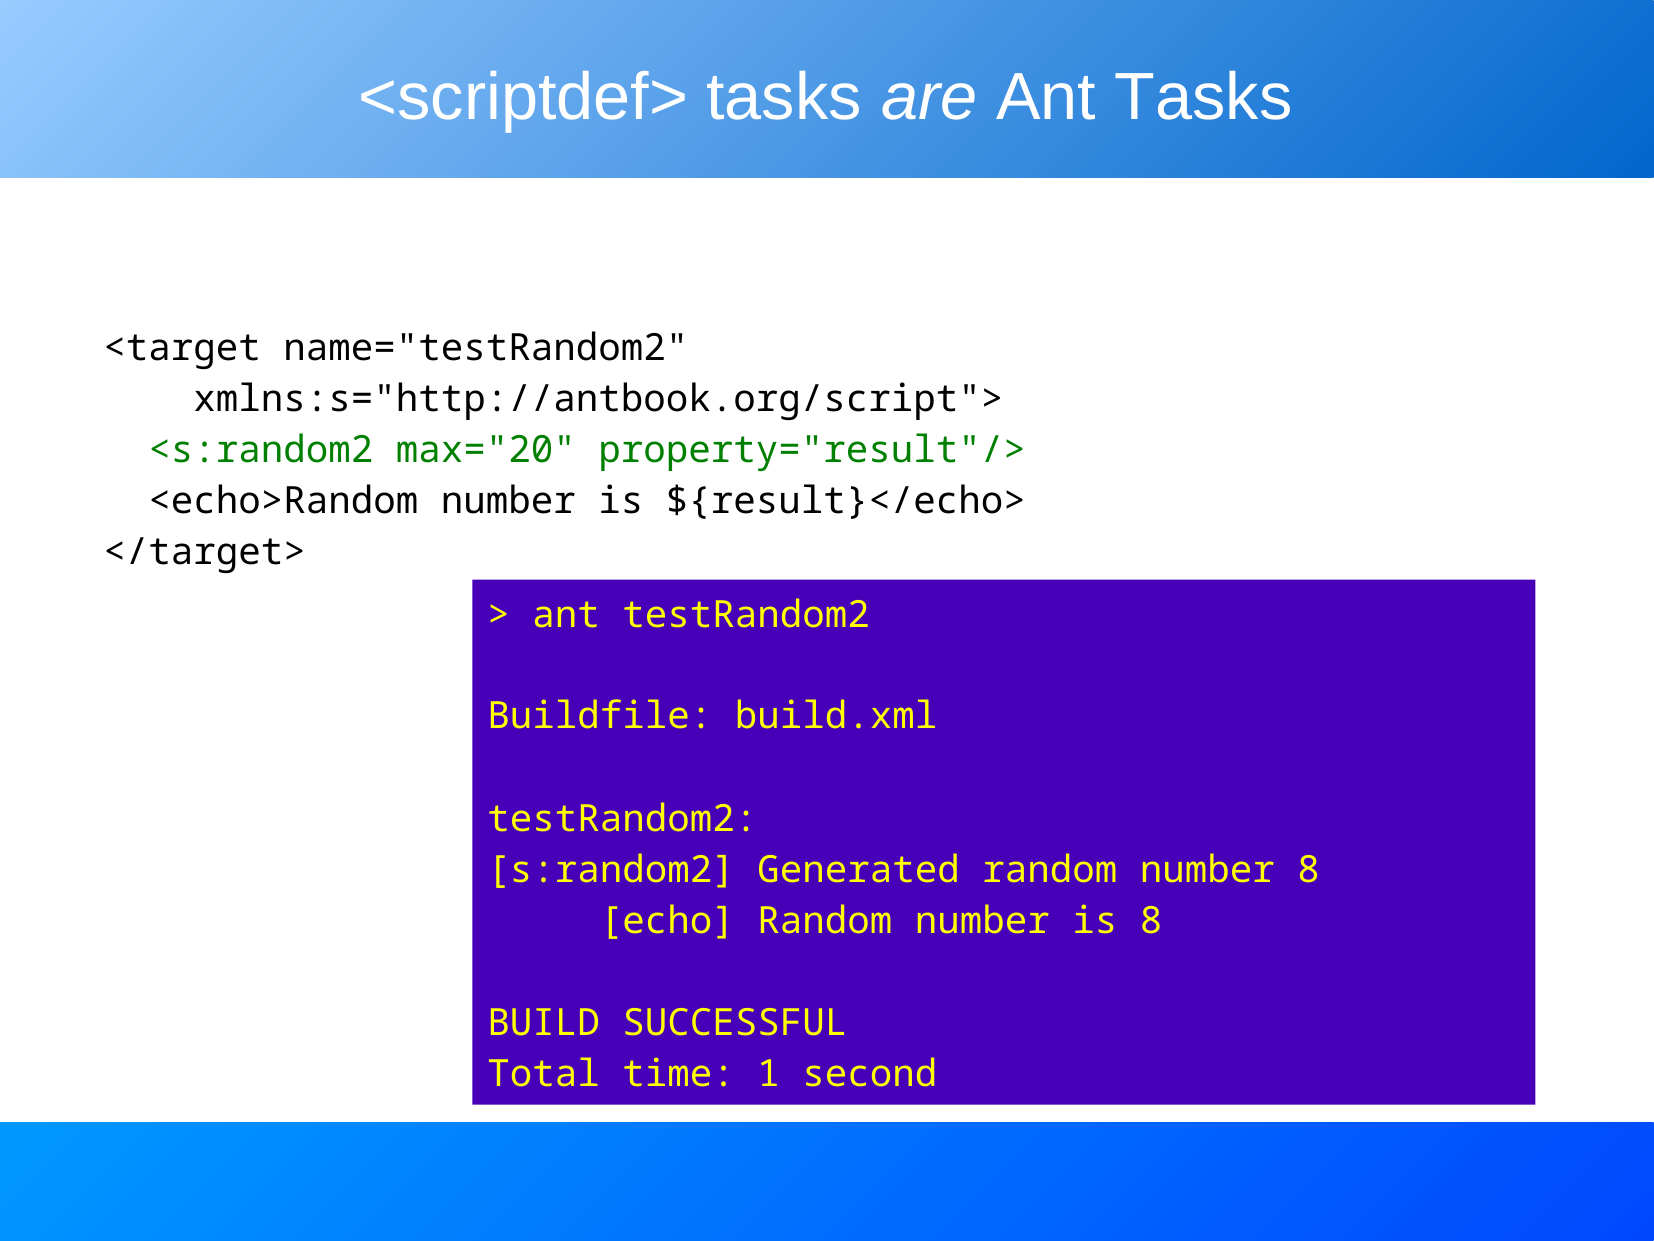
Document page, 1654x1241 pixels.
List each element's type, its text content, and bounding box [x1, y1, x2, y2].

text_box <target name="testRandom2" xmlns:s="http://antbook.org/script"> <s:random2 max="20" property="result"/> <echo>Random number is ${result}</echo> </target> [88, 285, 1536, 611]
title <scriptdef> tasks are Ant Tasks [162, 59, 1489, 148]
text_box > ant testRandom2 Buildfile: build.xml testRandom2: [s:random2] Generated random number 8 [echo] Random number is 8 BUILD SUCCESSFUL Total time: 1 second [472, 591, 1536, 1093]
